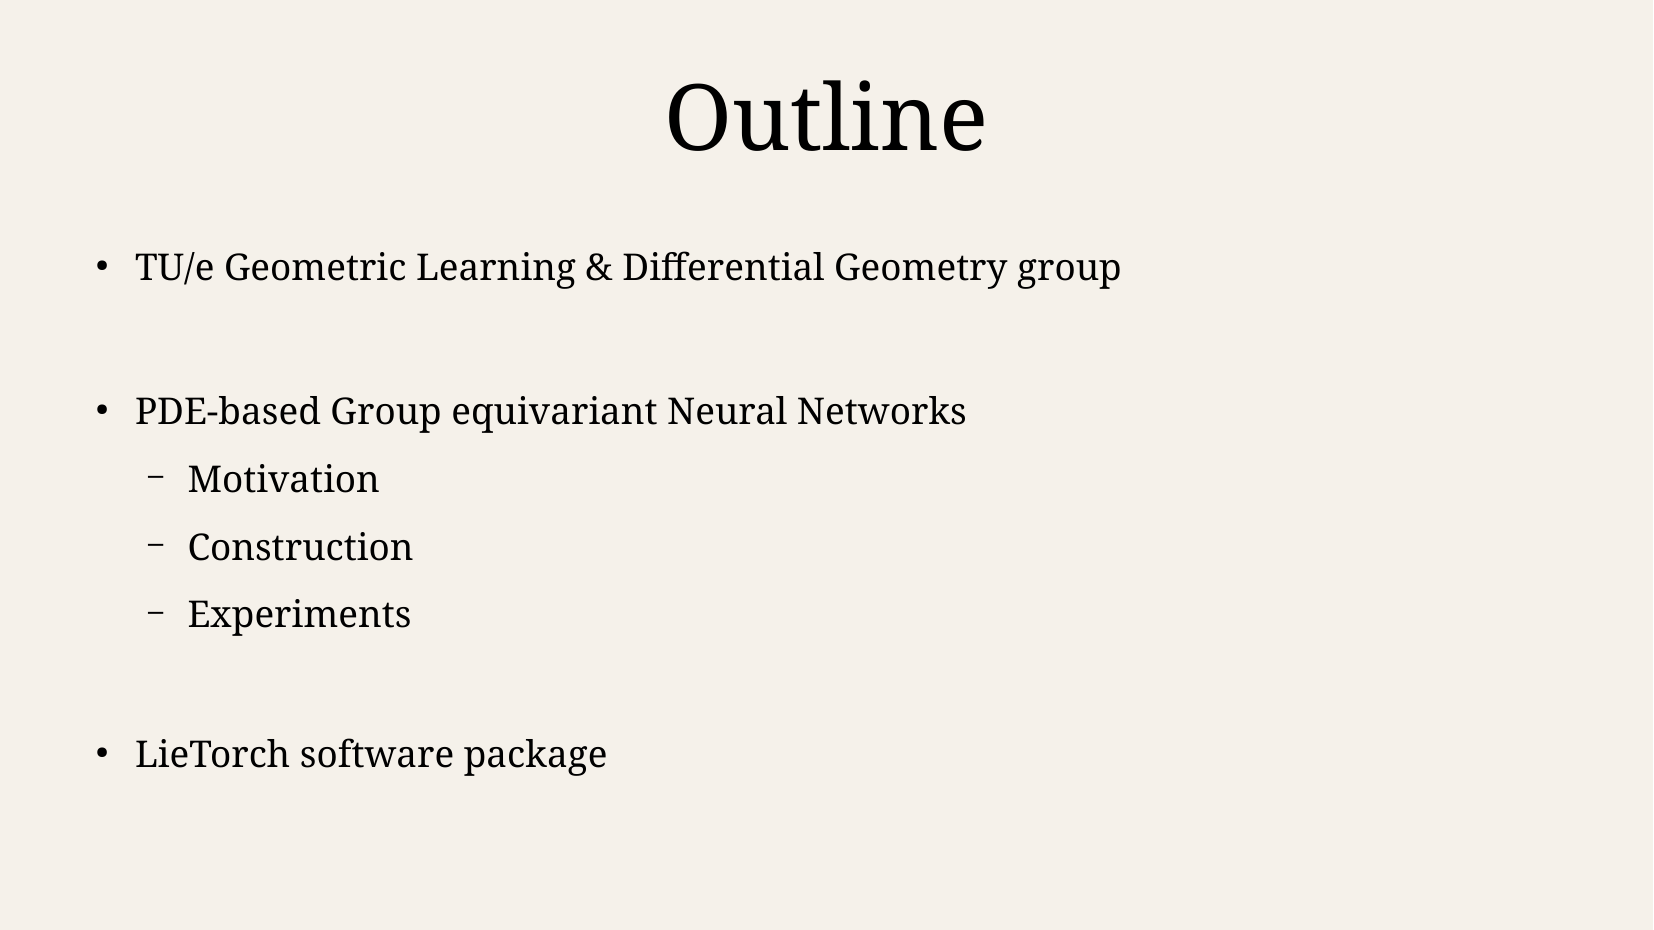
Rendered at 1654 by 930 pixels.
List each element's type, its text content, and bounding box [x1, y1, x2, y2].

list TU/e Geometric Learning & Differential Geometry group PDE-based Group equivariant Neural Networks Motivation Construction Experiments LieTorch software package [82, 241, 1571, 781]
title Outline [82, 37, 1571, 193]
